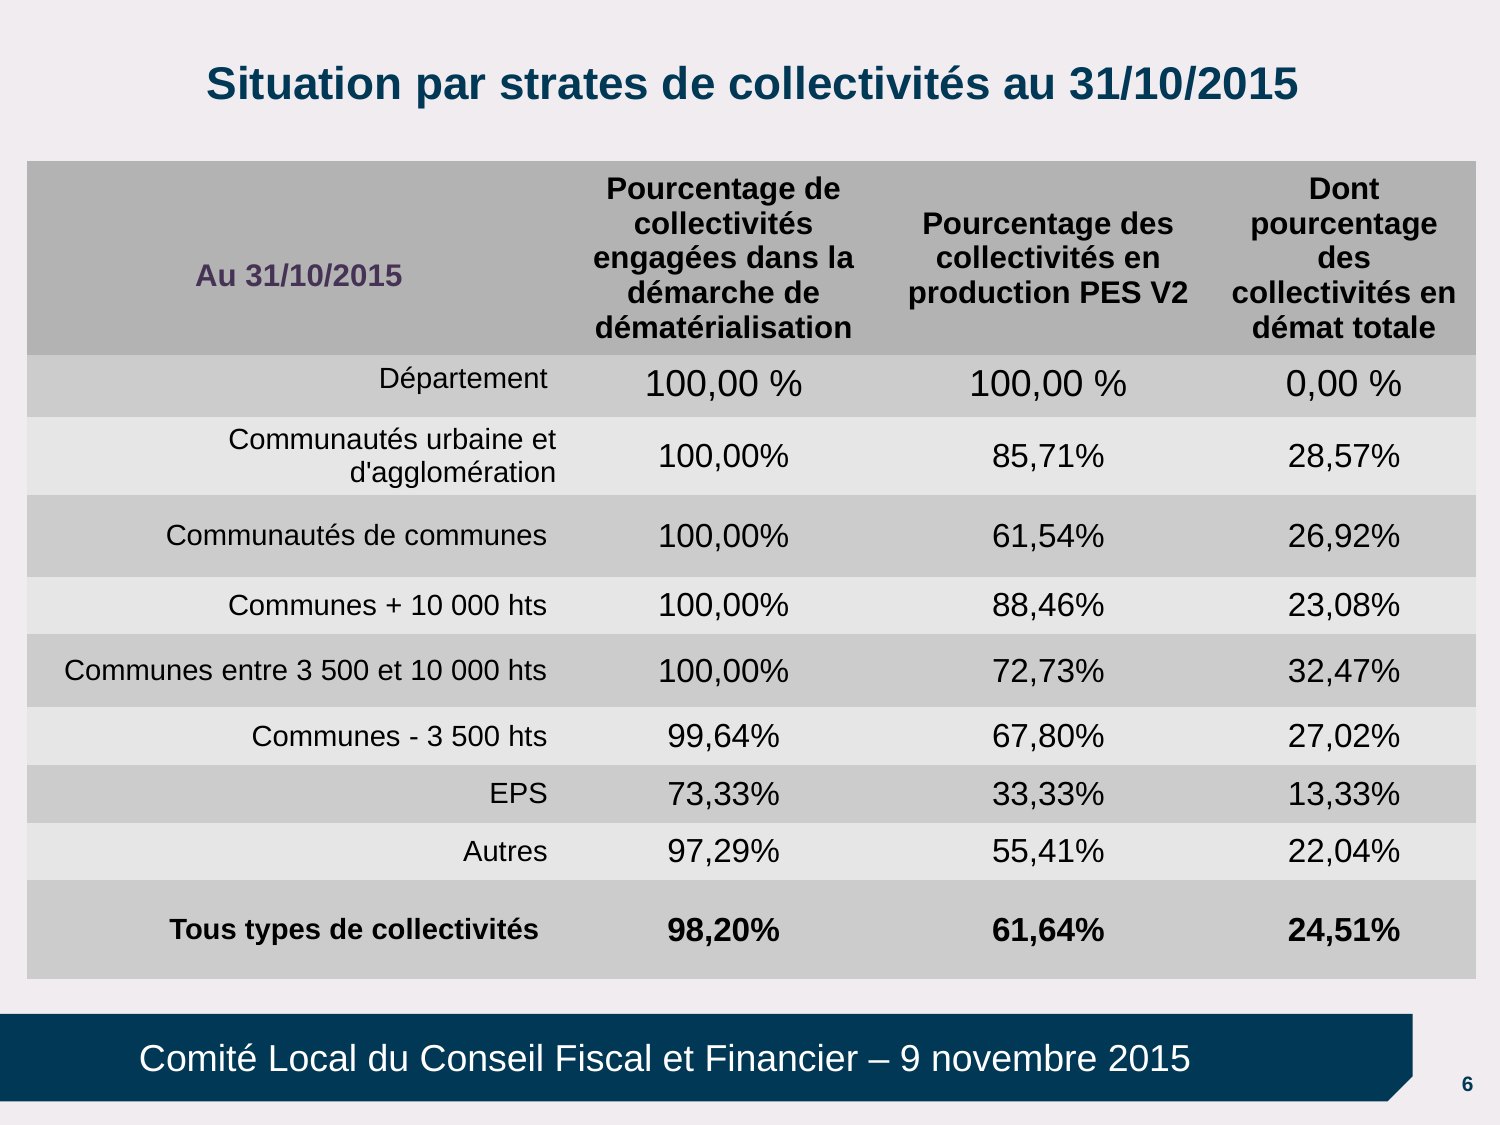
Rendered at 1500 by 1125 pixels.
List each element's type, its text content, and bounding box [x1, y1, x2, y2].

table_cell Communes + 10 000 hts [27, 577, 563, 634]
table_cell 100,00 % [563, 355, 885, 417]
table_cell 33,33% [885, 765, 1212, 823]
table_cell 27,02% [1212, 707, 1476, 765]
table_cell 100,00% [563, 417, 885, 495]
table_header Pourcentage de collectivités engagées dans la démarche de dématérialisation [563, 161, 885, 355]
title Situation par strates de collectivités au 31/10/2015 [206, 29, 1388, 141]
table_cell 72,73% [885, 634, 1212, 707]
table_cell 22,04% [1212, 823, 1476, 880]
table_cell 100,00% [563, 634, 885, 707]
table_cell 32,47% [1212, 634, 1476, 707]
table_cell Tous types de collectivités [27, 880, 563, 979]
table_cell 28,57% [1212, 417, 1476, 495]
table_cell 55,41% [885, 823, 1212, 880]
table_cell Département [27, 355, 563, 417]
table_cell 0,00 % [1212, 355, 1476, 417]
table_cell 23,08% [1212, 577, 1476, 634]
table_cell 99,64% [563, 707, 885, 765]
table_cell 24,51% [1212, 880, 1476, 979]
table_cell Communes entre 3 500 et 10 000 hts [27, 634, 563, 707]
table_header Dont pourcentage des collectivités en démat totale [1212, 161, 1476, 355]
table_cell 88,46% [885, 577, 1212, 634]
table_header Au 31/10/2015 [27, 161, 563, 355]
table_cell 100,00 % [885, 355, 1212, 417]
table_cell 97,29% [563, 823, 885, 880]
table_cell 61,54% [885, 495, 1212, 577]
table_cell 13,33% [1212, 765, 1476, 823]
table_cell 26,92% [1212, 495, 1476, 577]
table_cell 100,00% [563, 577, 885, 634]
table_cell Communautés de communes [27, 495, 563, 577]
table_cell Communes - 3 500 hts [27, 707, 563, 765]
table_cell 98,20% [563, 880, 885, 979]
table_cell Autres [27, 823, 563, 880]
table_cell 67,80% [885, 707, 1212, 765]
table_cell EPS [27, 765, 563, 823]
table_cell 100,00% [563, 495, 885, 577]
table_cell 73,33% [563, 765, 885, 823]
table_header Pourcentage des collectivités en production PES V2 [885, 161, 1212, 355]
table_cell 61,64% [885, 880, 1212, 979]
table_cell 85,71% [885, 417, 1212, 495]
table_cell Communautés urbaine et d'agglomération [27, 417, 563, 495]
